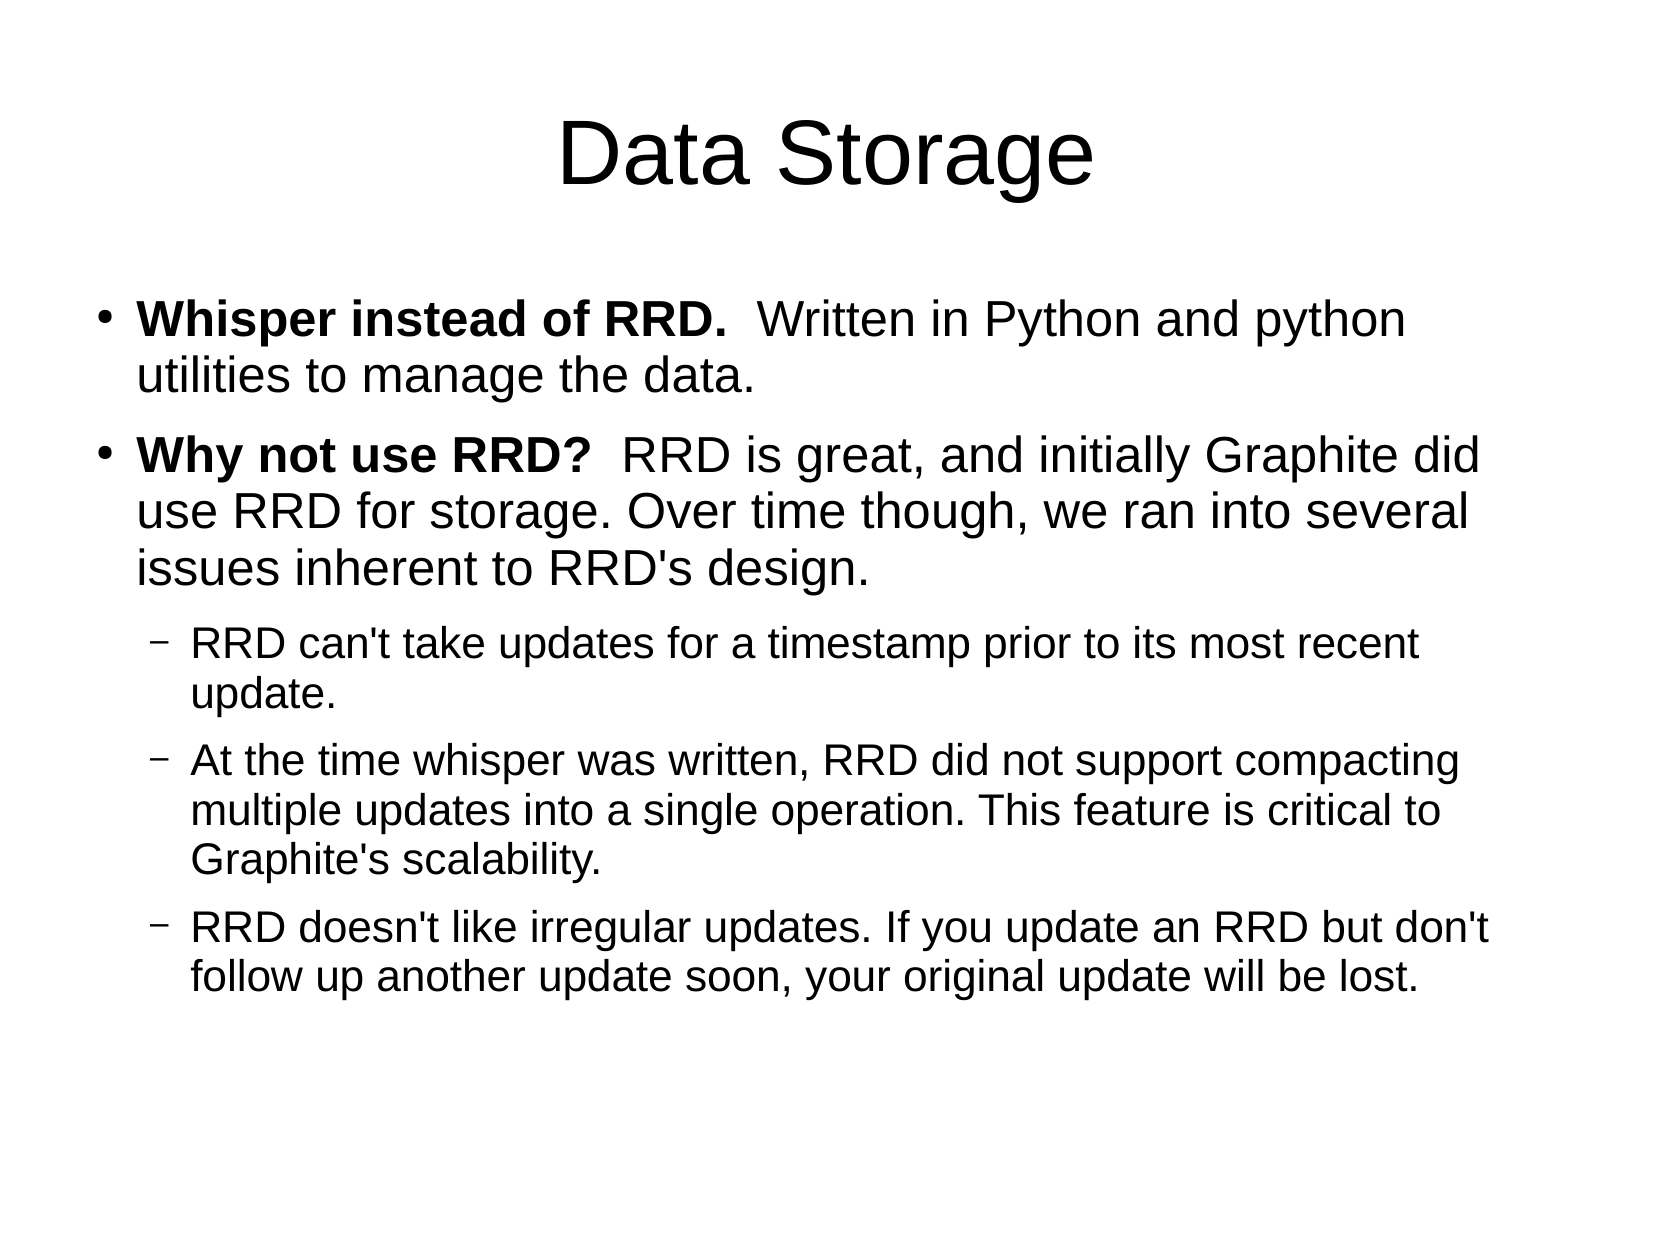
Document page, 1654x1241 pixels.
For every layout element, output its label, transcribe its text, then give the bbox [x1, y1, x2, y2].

list Whisper instead of RRD. Written in Python and python utilities to manage the data. Why not use RRD? RRD is great, and initially Graphite did use RRD for storage. Over time though, we ran into several issues inherent to RRD's design. RRD can't take updates for a timestamp prior to its most recent update. At the time whisper was written, RRD did not support compacting multiple updates into a single operation. This feature is critical to Graphite's scalability. RRD doesn't like irregular updates. If you update an RRD but don't follow up another update soon, your original update will be lost. [82, 290, 1538, 1010]
title Data Storage [82, 49, 1571, 257]
